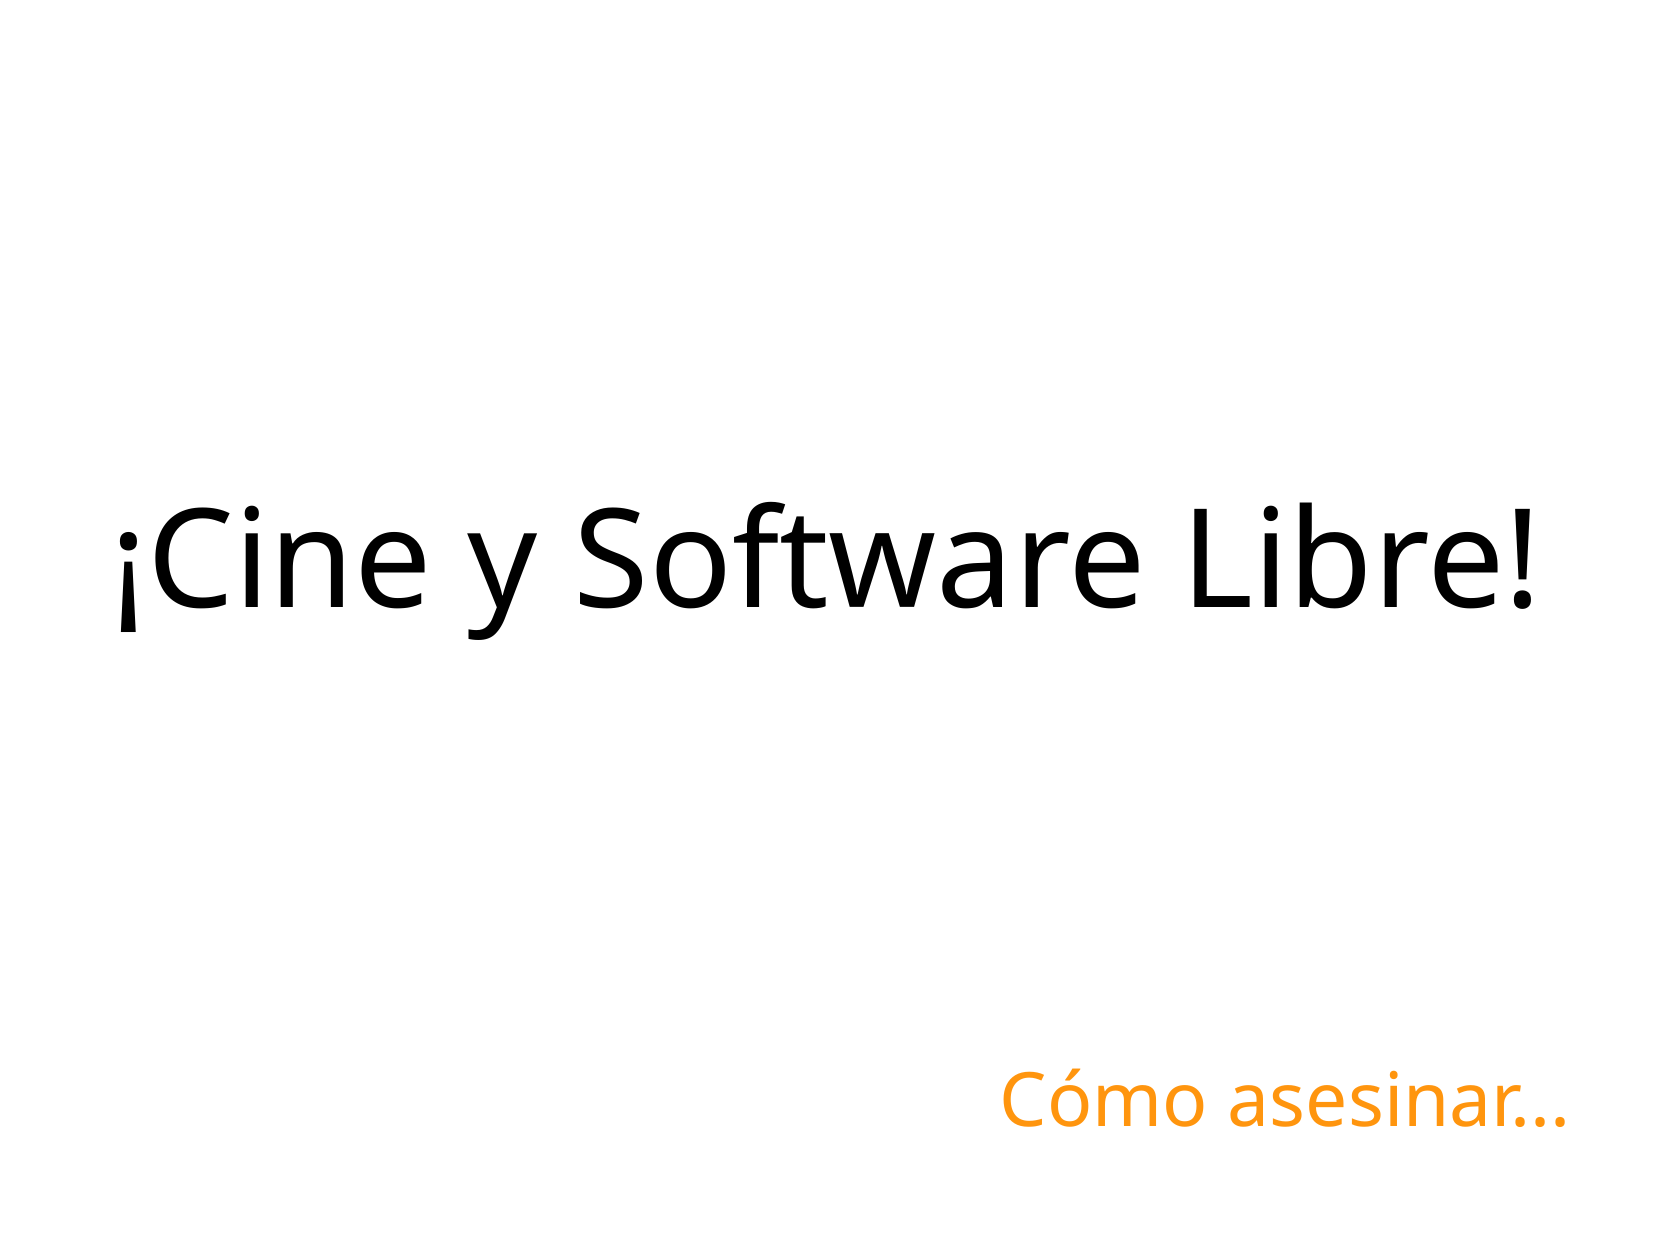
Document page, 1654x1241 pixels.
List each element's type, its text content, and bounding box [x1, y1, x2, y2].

title ¡Cine y Software Libre! [82, 451, 1571, 659]
title Cómo asesinar... [82, 994, 1571, 1202]
